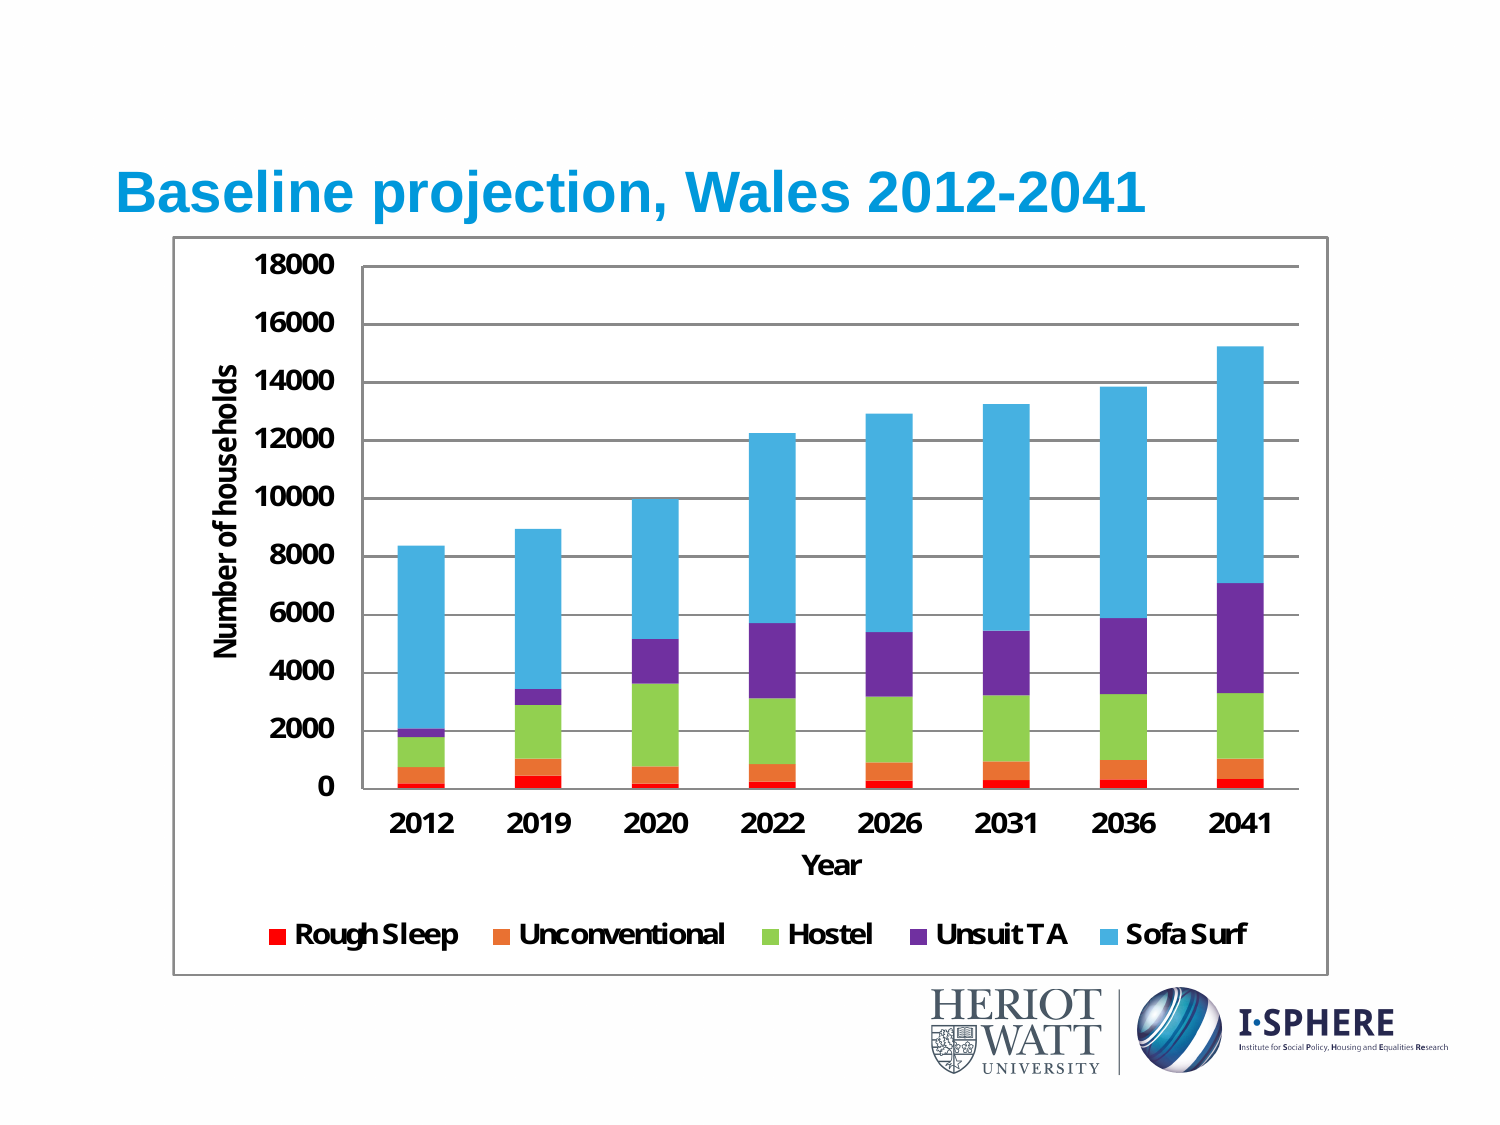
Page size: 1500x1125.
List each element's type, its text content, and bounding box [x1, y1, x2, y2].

picture [172, 235, 1329, 976]
title Baseline projection, Wales 2012-2041 [100, 90, 1426, 232]
